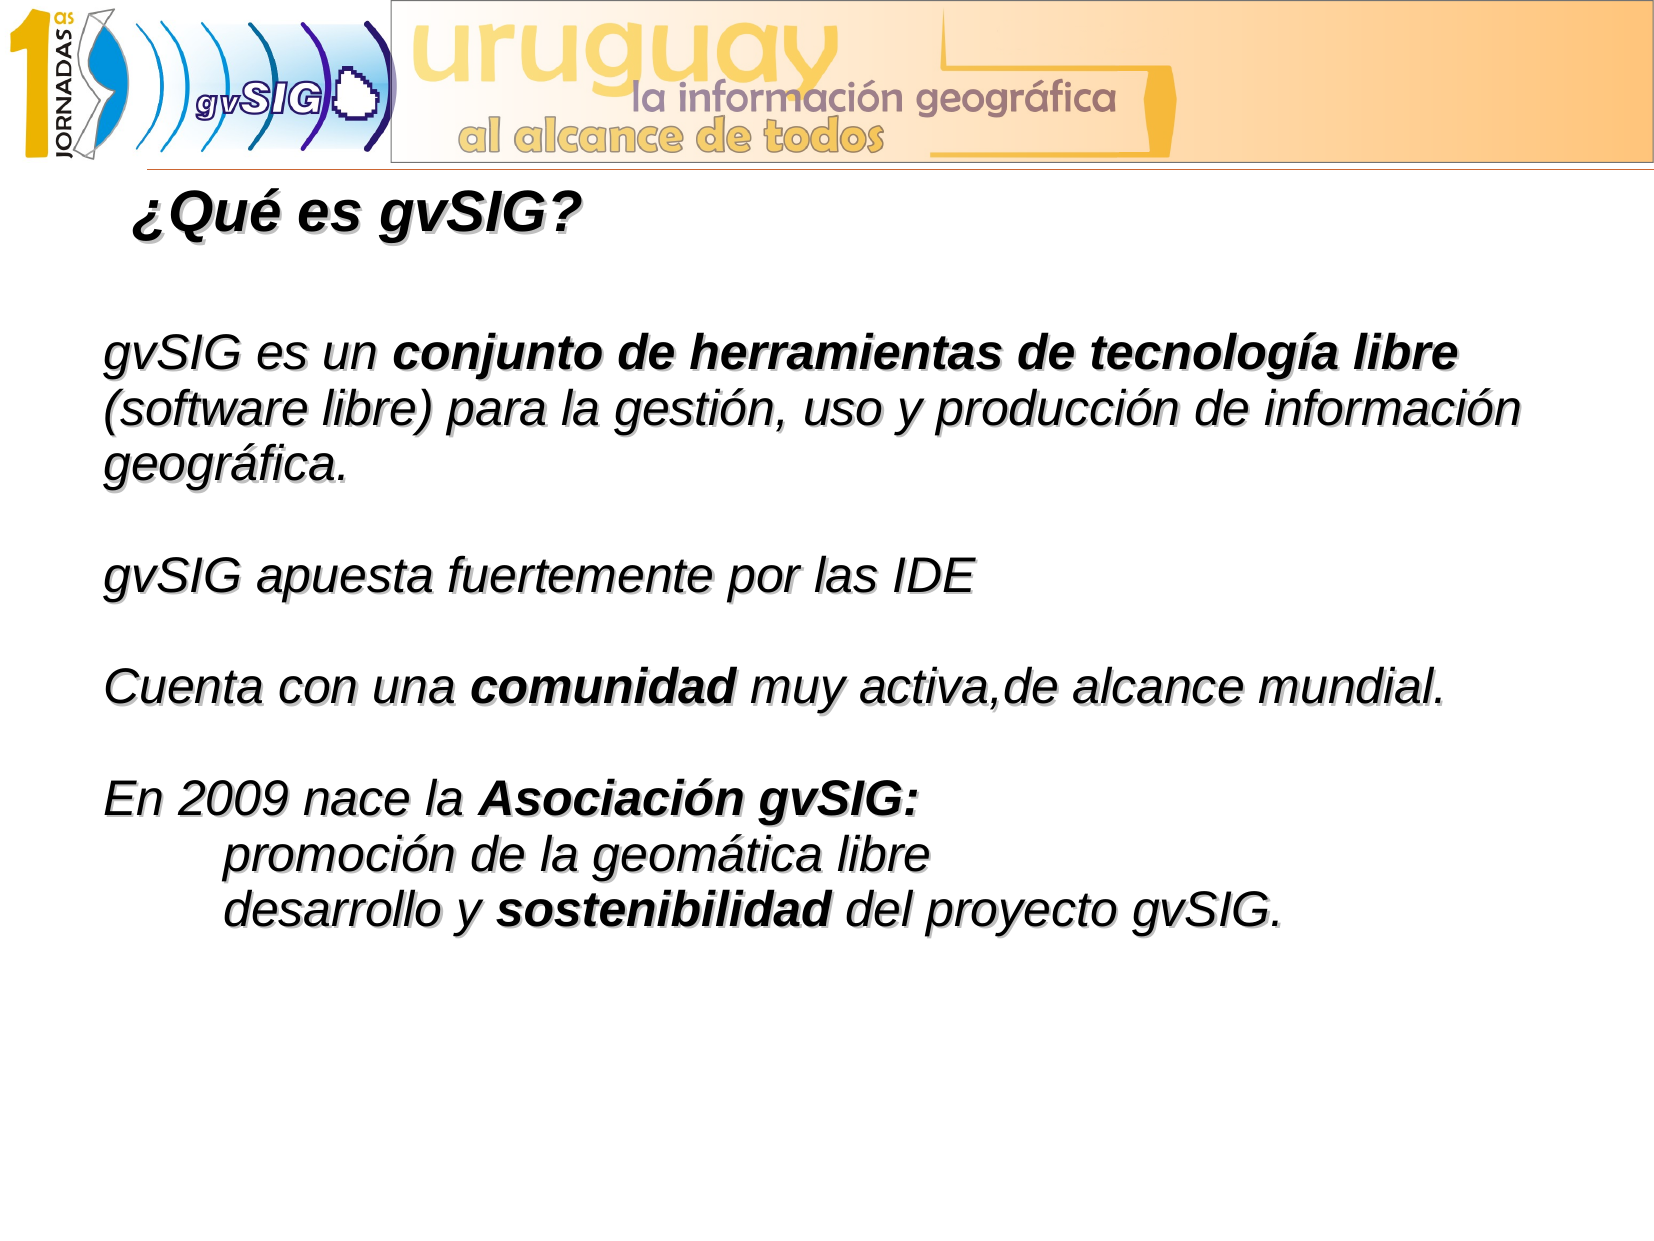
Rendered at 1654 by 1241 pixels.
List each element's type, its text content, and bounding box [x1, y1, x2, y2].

text_box gvSIG es un conjunto de herramientas de tecnología libre (software libre) para la gestión, uso y producción de información geográfica. gvSIG apuesta fuertemente por las IDE Cuenta con una comunidad muy activa,de alcance mundial. En 2009 nace la Asociación gvSIG: promoción de la geomática libre desarrollo y sostenibilidad del proyecto gvSIG. [88, 316, 1565, 1152]
text_box ¿Qué es gvSIG? [118, 171, 975, 261]
picture [0, 6, 1181, 163]
